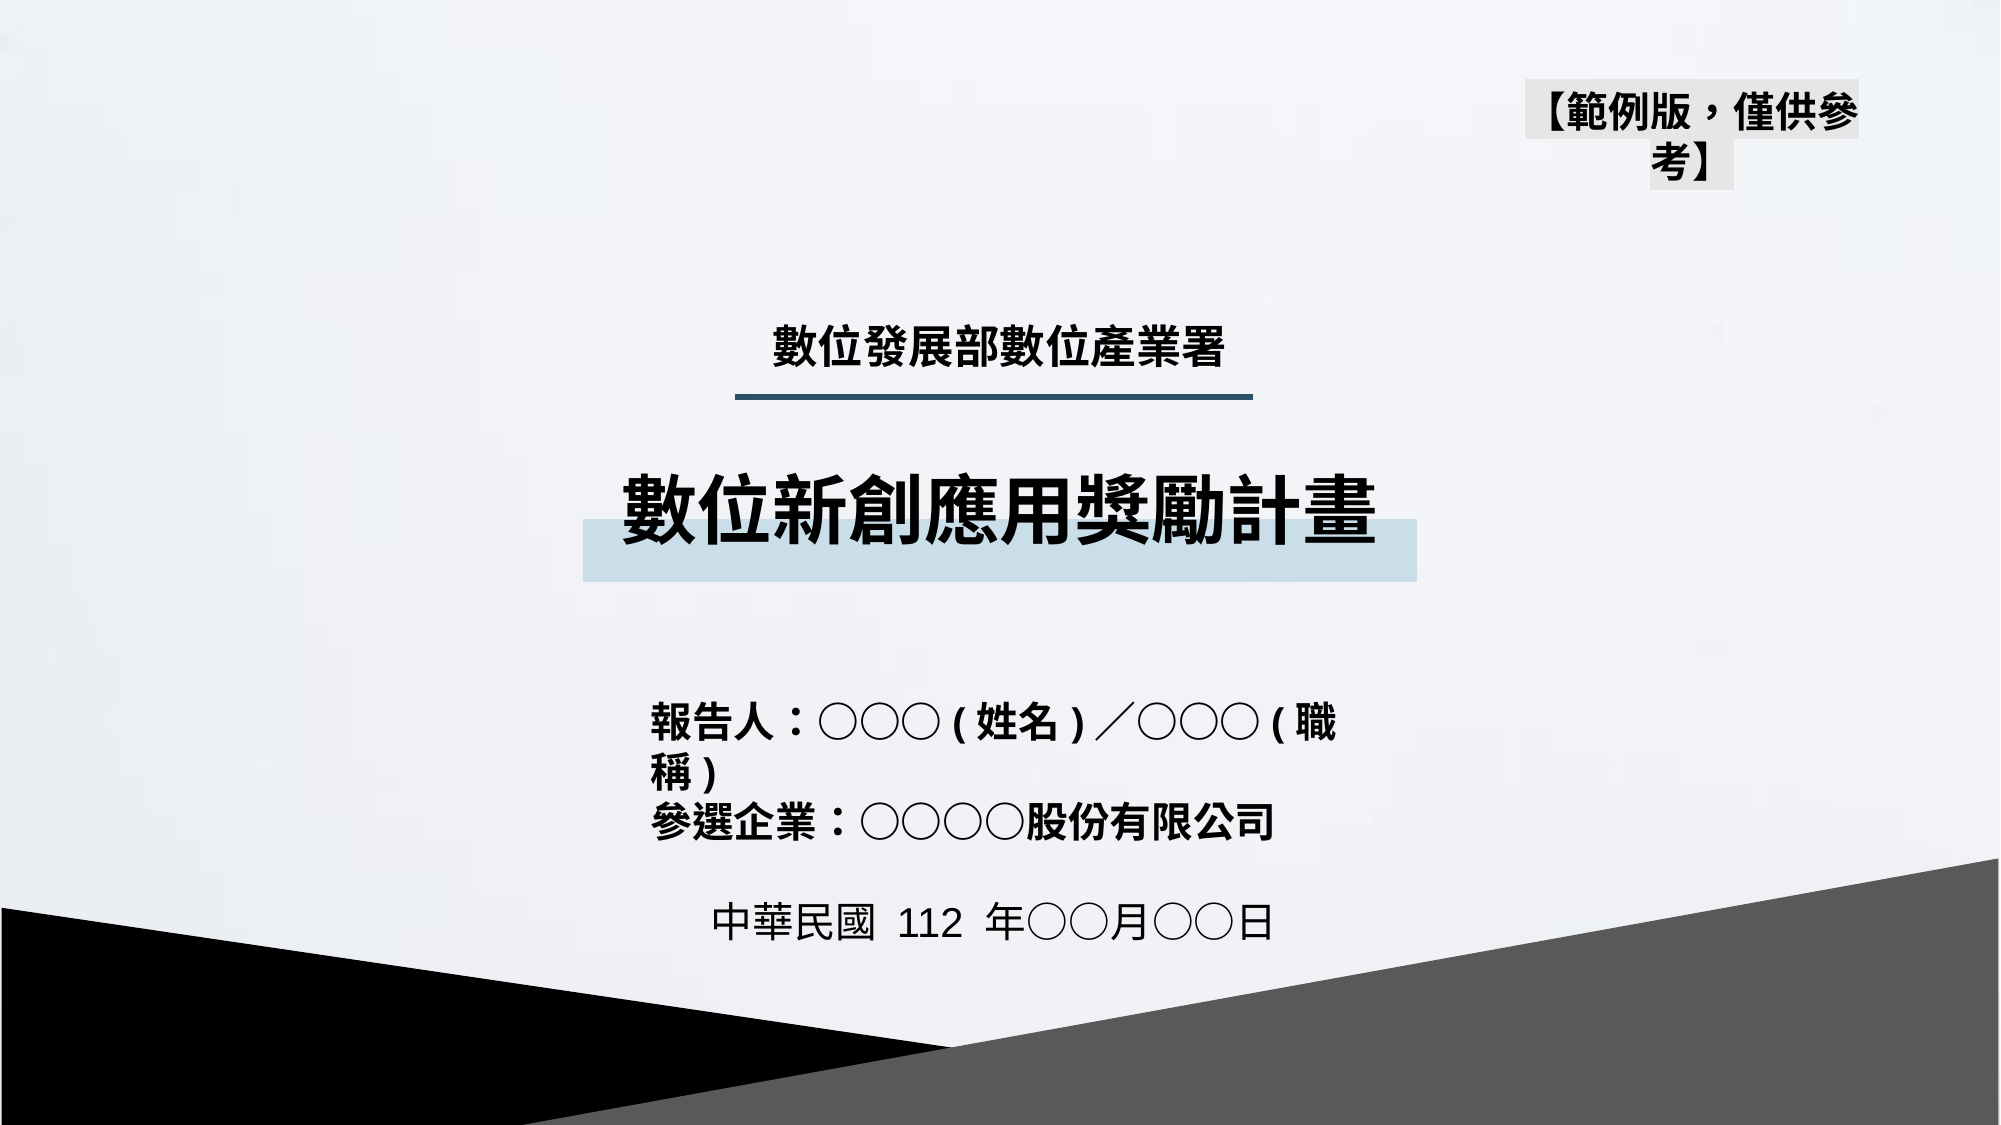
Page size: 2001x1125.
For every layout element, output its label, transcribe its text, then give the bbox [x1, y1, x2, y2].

text_box [1, 858, 1999, 1125]
text_box 【範例版，僅供參考】 [1484, 78, 1900, 144]
text_box 報告人：○○○(姓名)／○○○(職稱) 參選企業：○○○○股份有限公司 中華民國 112 年○○月○○日 [635, 688, 1365, 953]
title 數位發展部數位產業署 數位新創應用獎勵計畫 [355, 254, 1645, 563]
